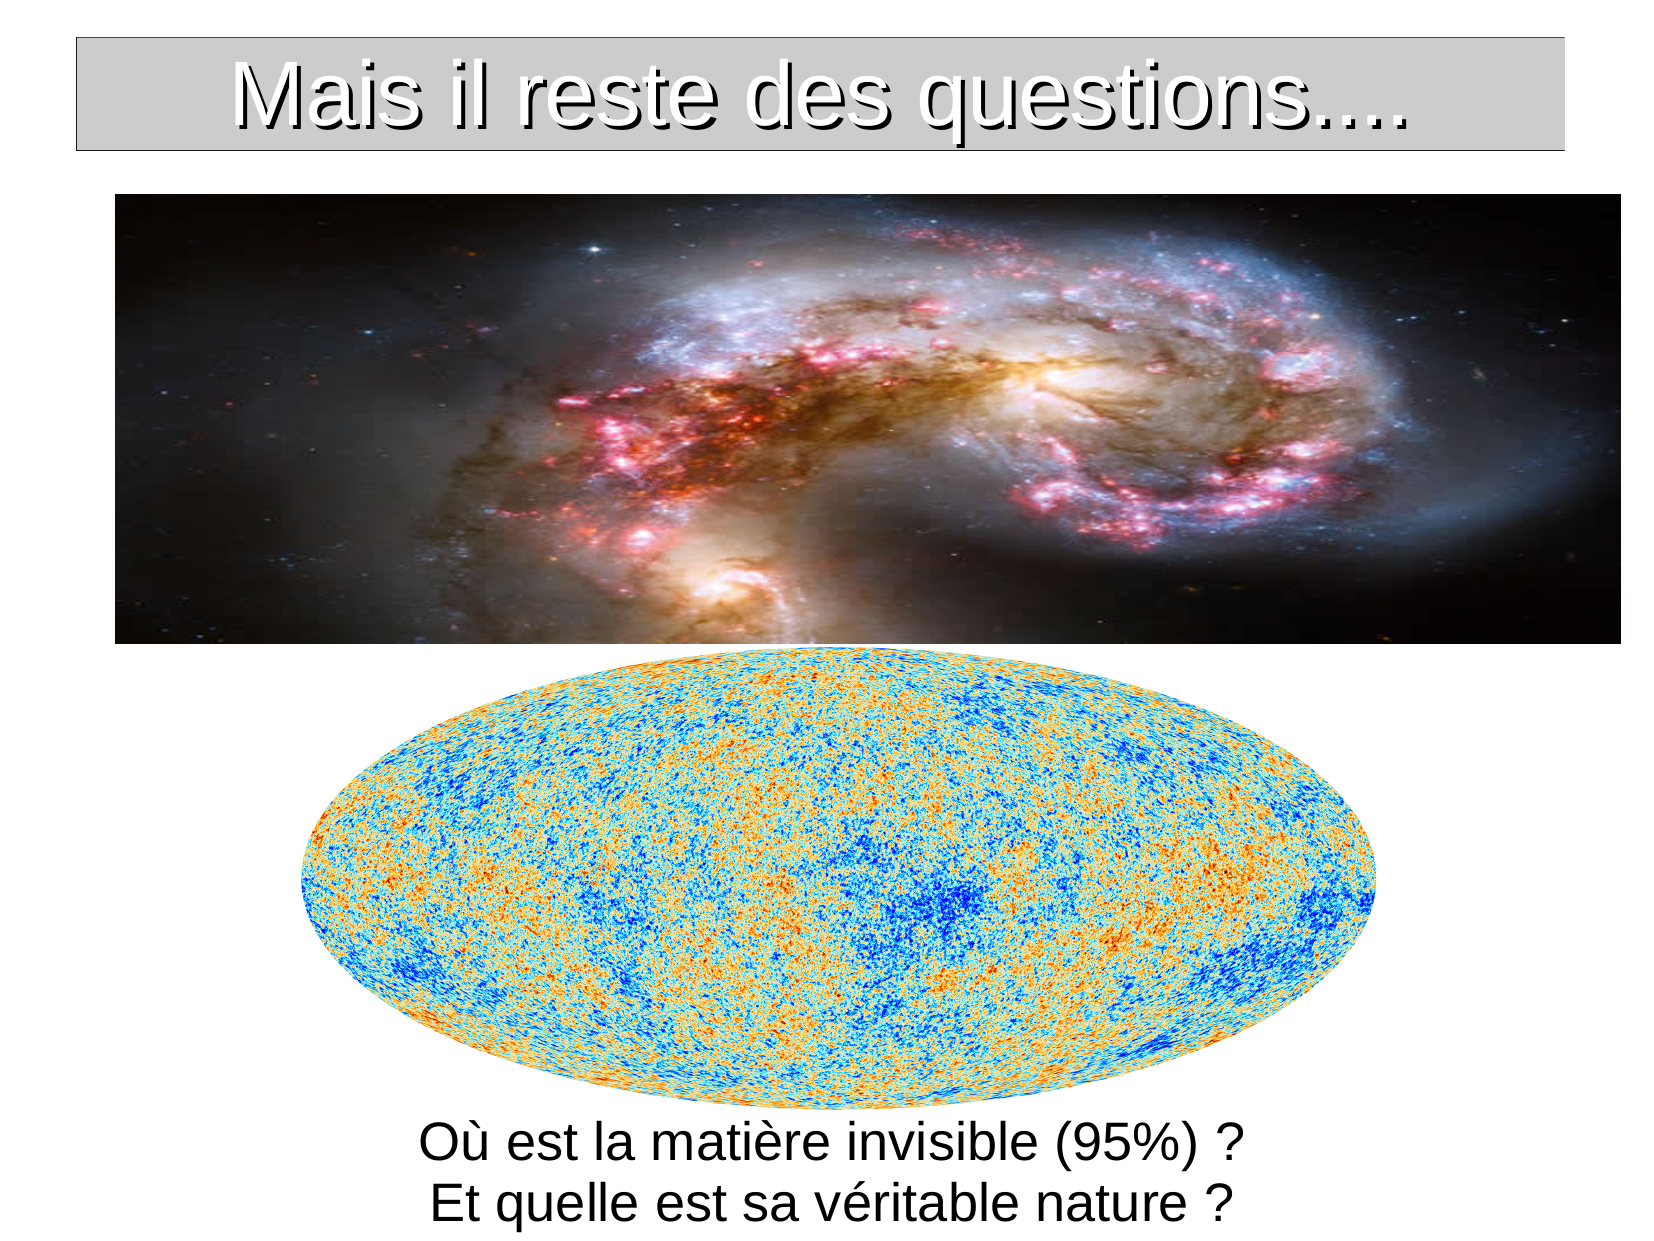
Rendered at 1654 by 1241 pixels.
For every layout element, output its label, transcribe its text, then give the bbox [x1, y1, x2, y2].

picture [115, 194, 1621, 645]
text_box Où est la matière invisible (95%) ? Et quelle est sa véritable nature ? [403, 1104, 1261, 1241]
picture [300, 646, 1377, 1111]
title Mais il reste des questions.... [76, 37, 1565, 151]
